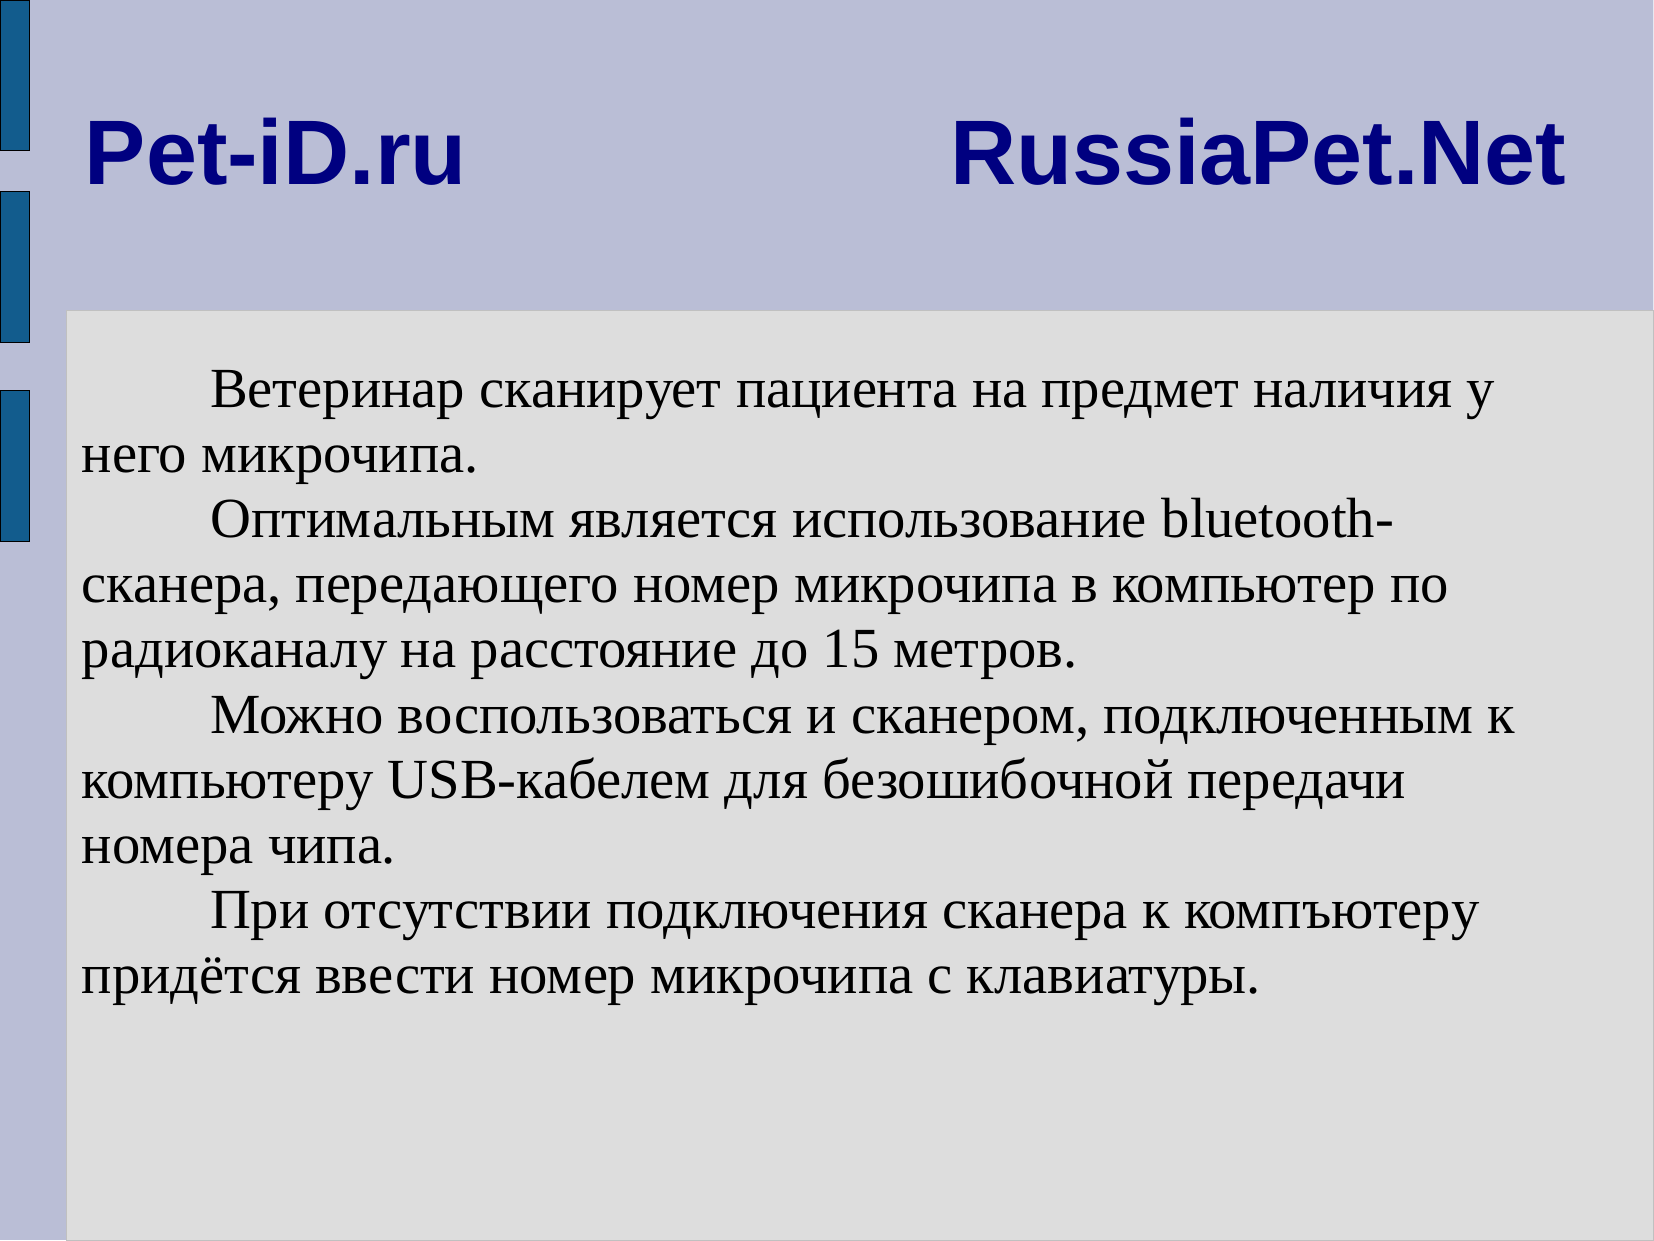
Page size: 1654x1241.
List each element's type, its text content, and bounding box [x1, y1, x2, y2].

chart [81, 354, 1565, 1170]
title Pet-iD.ru RussiaPet.Net [82, 49, 1571, 257]
